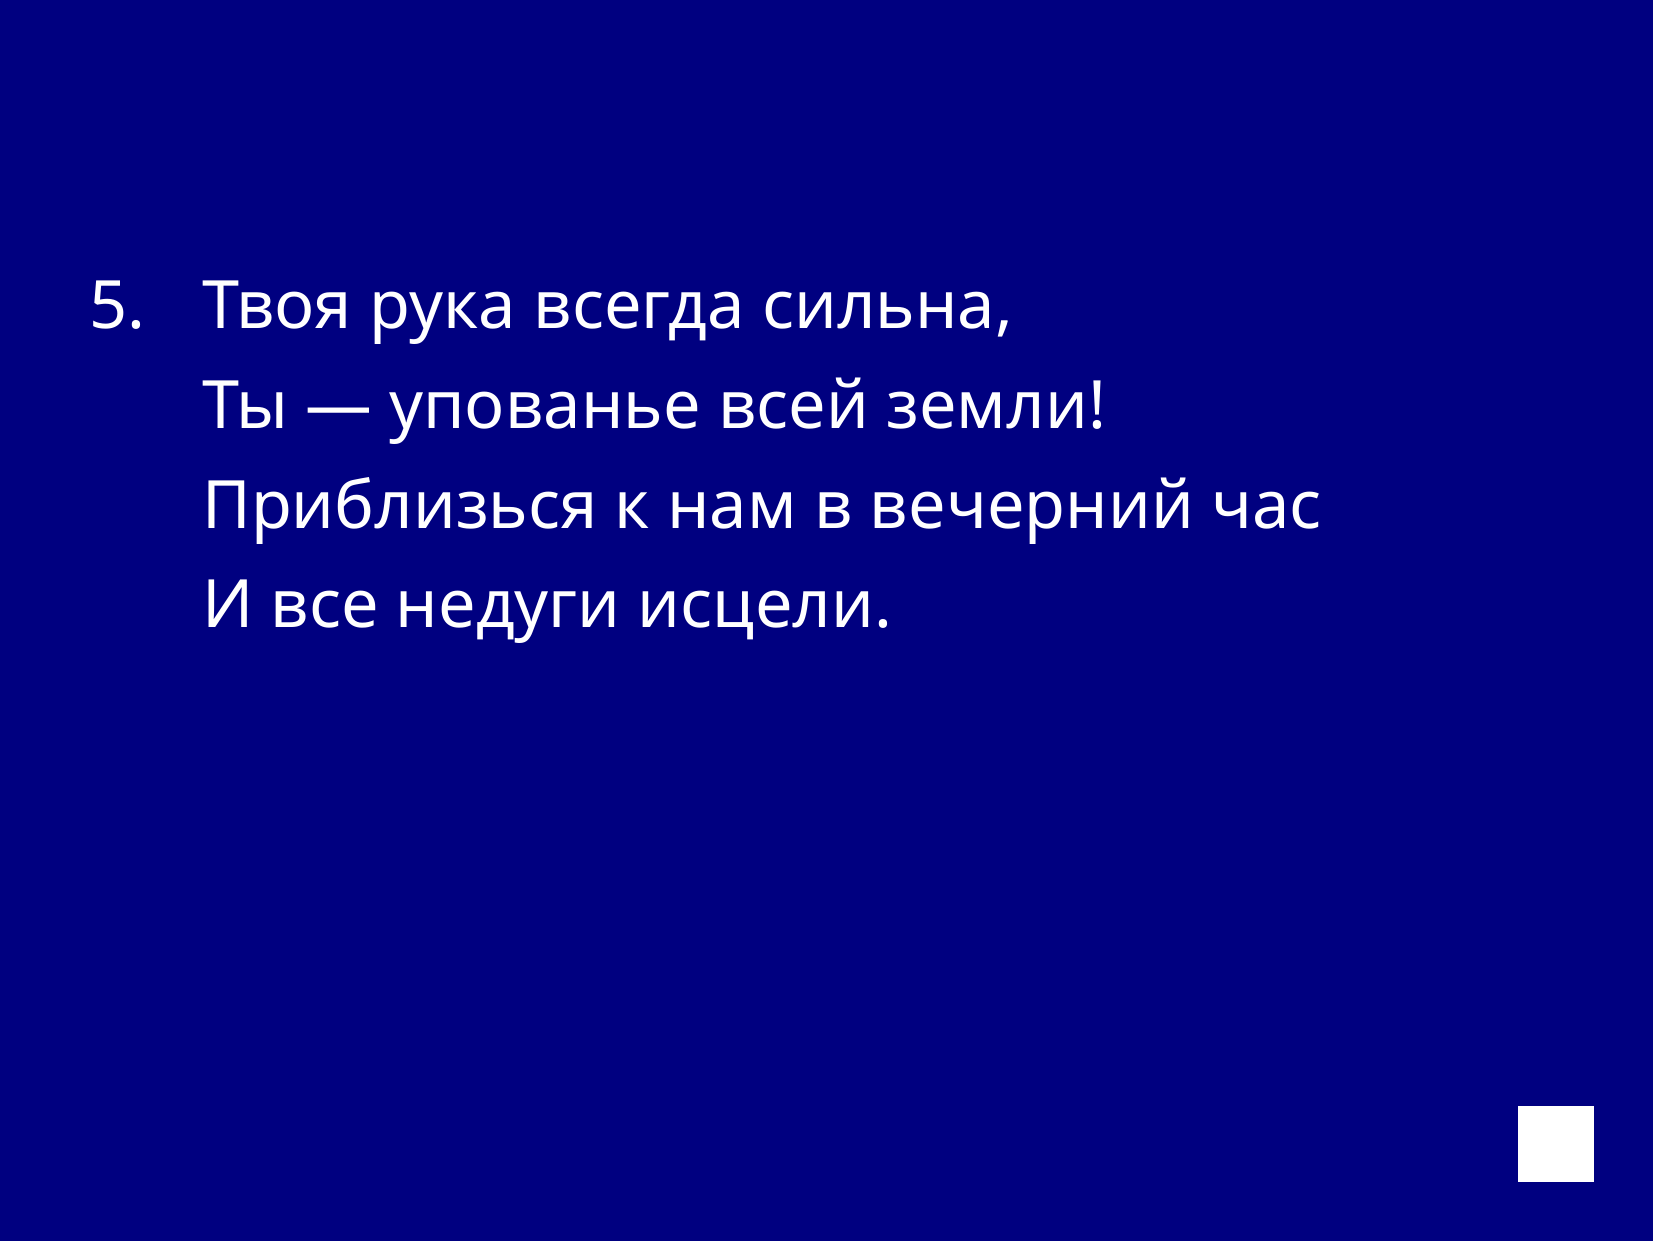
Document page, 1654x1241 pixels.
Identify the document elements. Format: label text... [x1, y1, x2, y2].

text_box 5. Твоя рука всегда сильна, Ты — упованье всей земли! Приблизься к нам в вечерний час И все недуги исцели. [75, 150, 1576, 1163]
text_box [1518, 1106, 1594, 1182]
